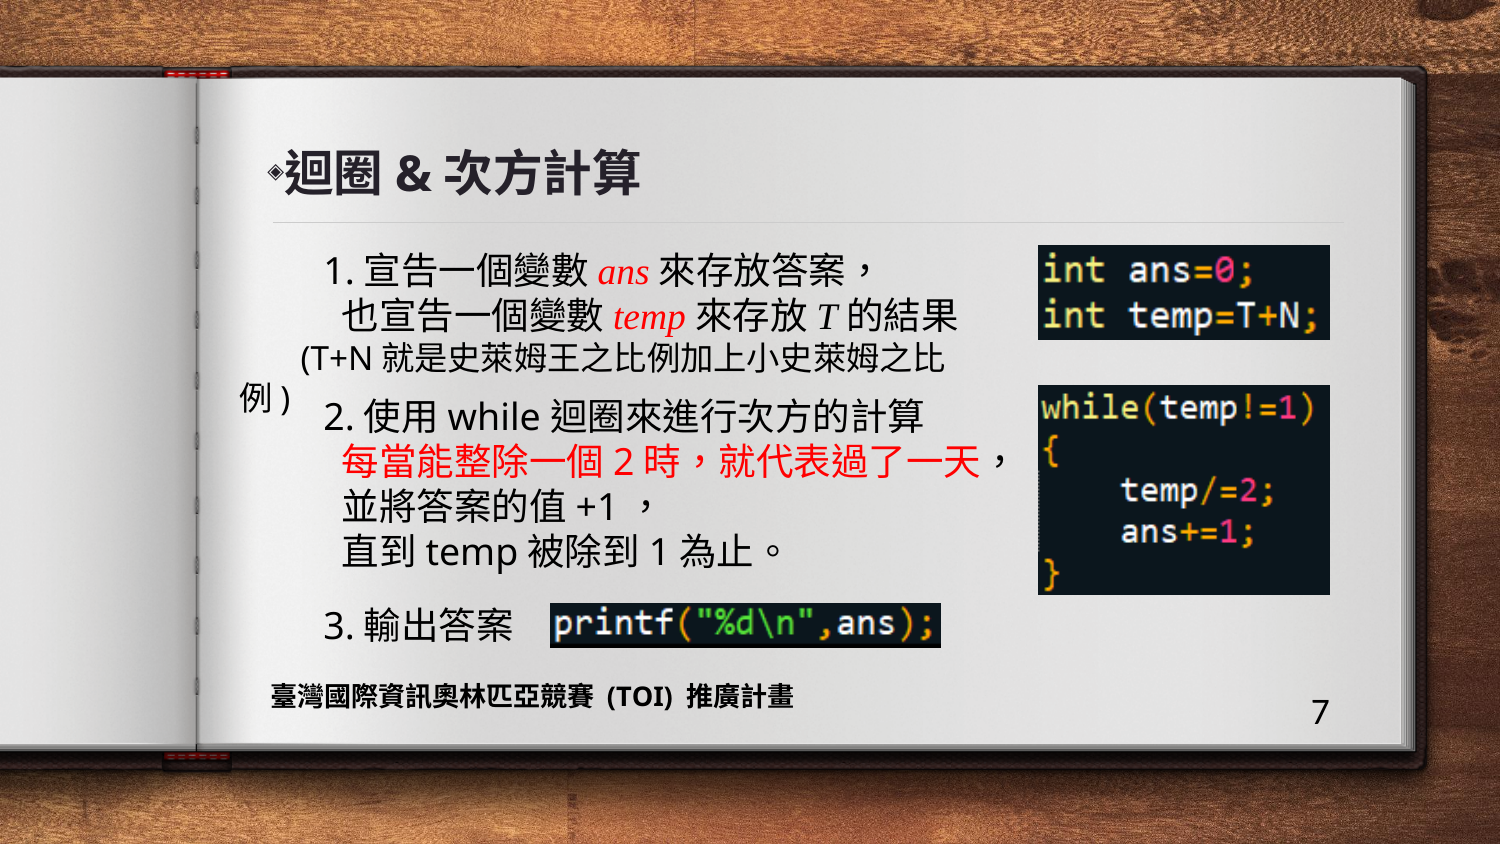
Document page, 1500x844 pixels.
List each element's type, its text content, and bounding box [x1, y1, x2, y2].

text_box 2.使用while迴圈來進行次方的計算 每當能整除一個2時，就代表過了一天， 並將答案的值+1， 直到temp被除到1為止。 [224, 386, 1006, 581]
text_box [1295, 672, 1386, 737]
picture [1038, 245, 1330, 340]
picture [550, 603, 941, 648]
list 迴圈&次方計算 [252, 126, 746, 216]
text_box 3.輸出答案 [224, 595, 1006, 655]
text_box 1.宣告一個變數ans來存放答案， 也宣告一個變數temp來存放T的結果 (T+N就是史萊姆王之比例加上小史萊姆之比例) [224, 239, 1006, 386]
picture [1038, 385, 1330, 595]
